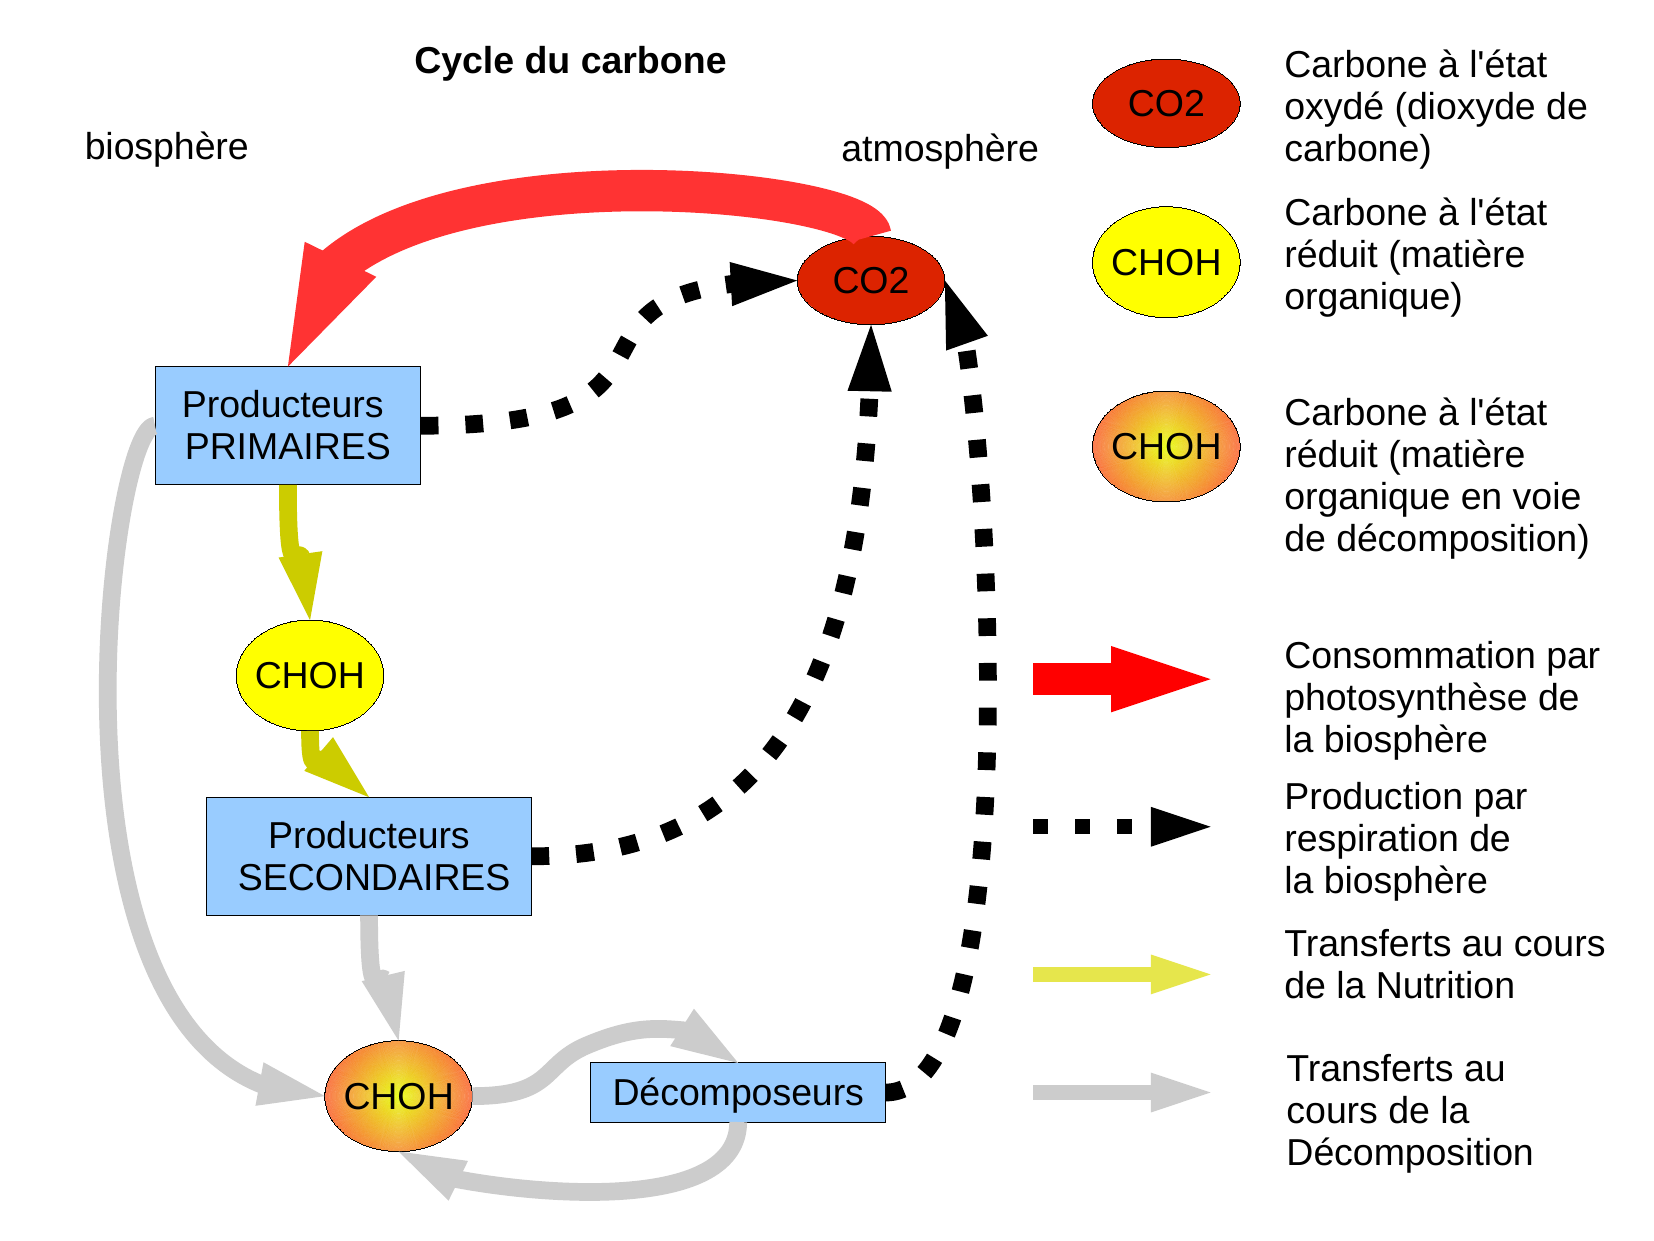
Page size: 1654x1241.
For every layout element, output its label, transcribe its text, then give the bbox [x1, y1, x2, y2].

text_box Carbone à l'état réduit (matière organique en voie de décomposition) [1269, 383, 1625, 567]
text_box Transferts au cours de la Nutrition [1269, 915, 1625, 1015]
text_box Production par respiration de la biosphère [1269, 767, 1565, 909]
text_box Cycle du carbone [88, 31, 1063, 90]
text_box atmosphère [826, 120, 1063, 178]
text_box CHOH [236, 620, 384, 731]
text_box biosphère [69, 118, 307, 175]
text_box Carbone à l'état réduit (matière organique) [1269, 183, 1565, 325]
text_box Carbone à l'état oxydé (dioxyde de carbone) [1269, 36, 1625, 178]
text_box Producteurs PRIMAIRES [155, 366, 421, 485]
text_box CHOH [1092, 206, 1241, 318]
text_box CO2 [797, 236, 945, 325]
text_box Consommation par photosynthèse de la biosphère [1269, 626, 1625, 768]
text_box CHOH [324, 1040, 472, 1152]
text_box Producteurs SECONDAIRES [206, 797, 532, 916]
text_box Décomposeurs [590, 1062, 886, 1123]
text_box Transferts au cours de la Décomposition [1271, 1040, 1565, 1182]
text_box CHOH [1092, 391, 1241, 502]
text_box CO2 [1092, 59, 1241, 148]
